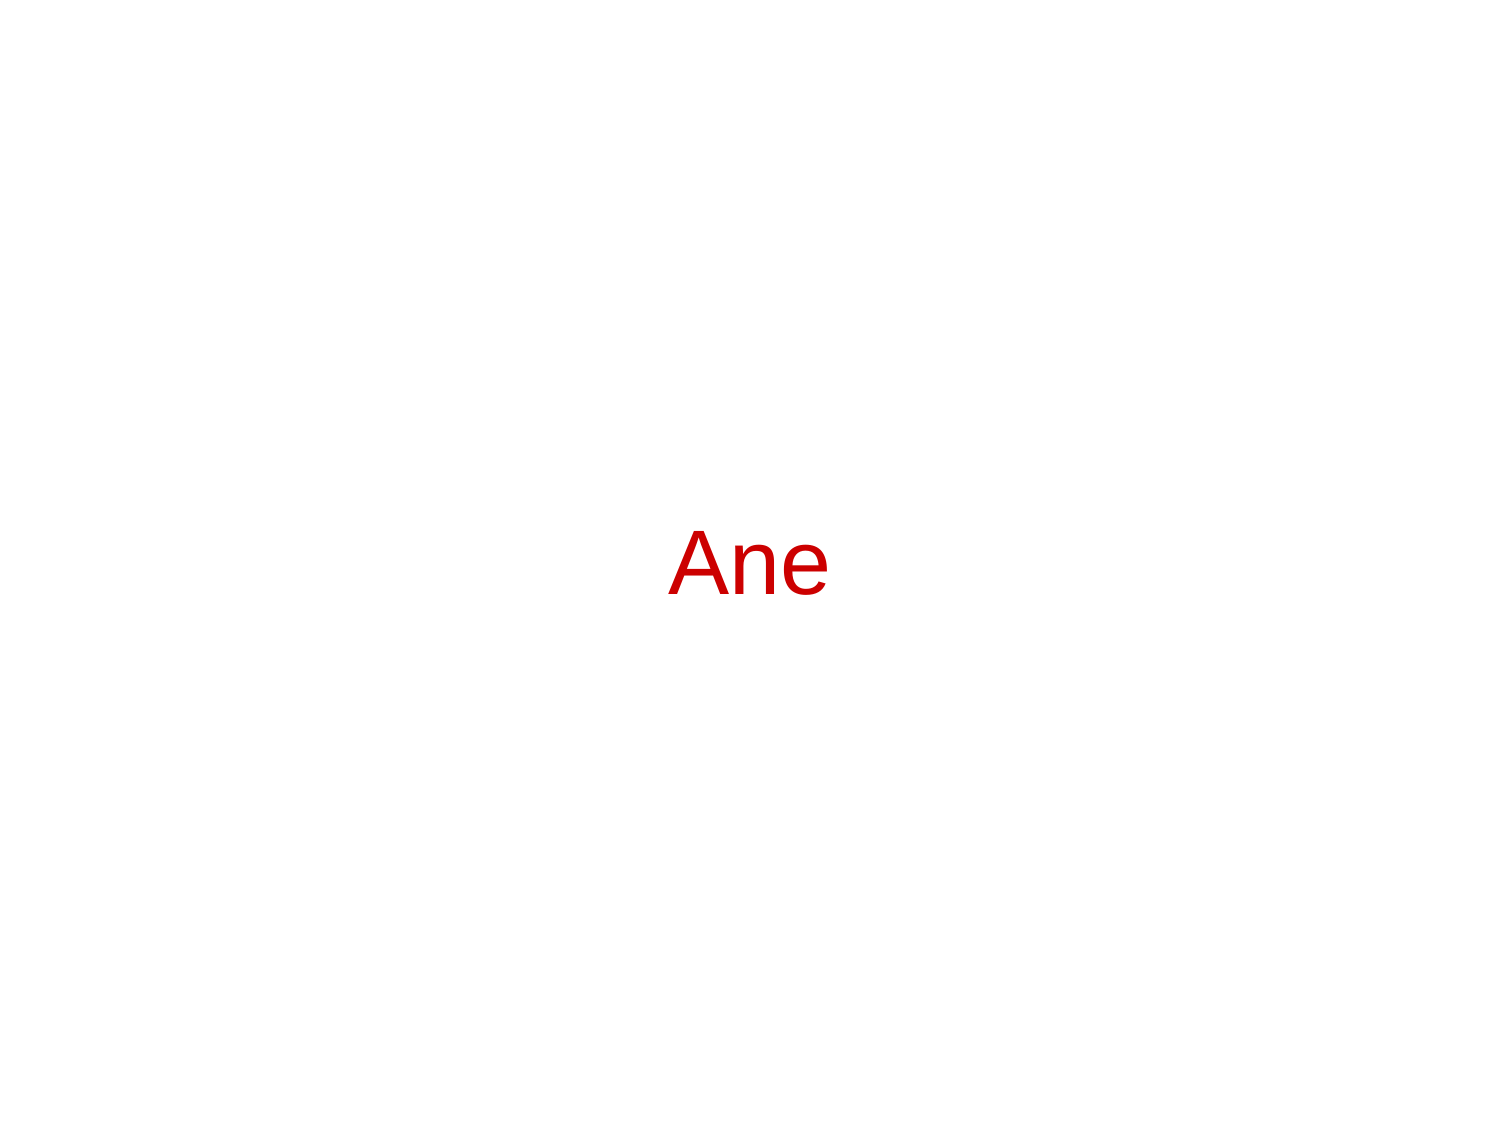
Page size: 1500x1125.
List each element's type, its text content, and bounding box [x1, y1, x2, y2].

title Ane [112, 468, 1388, 657]
